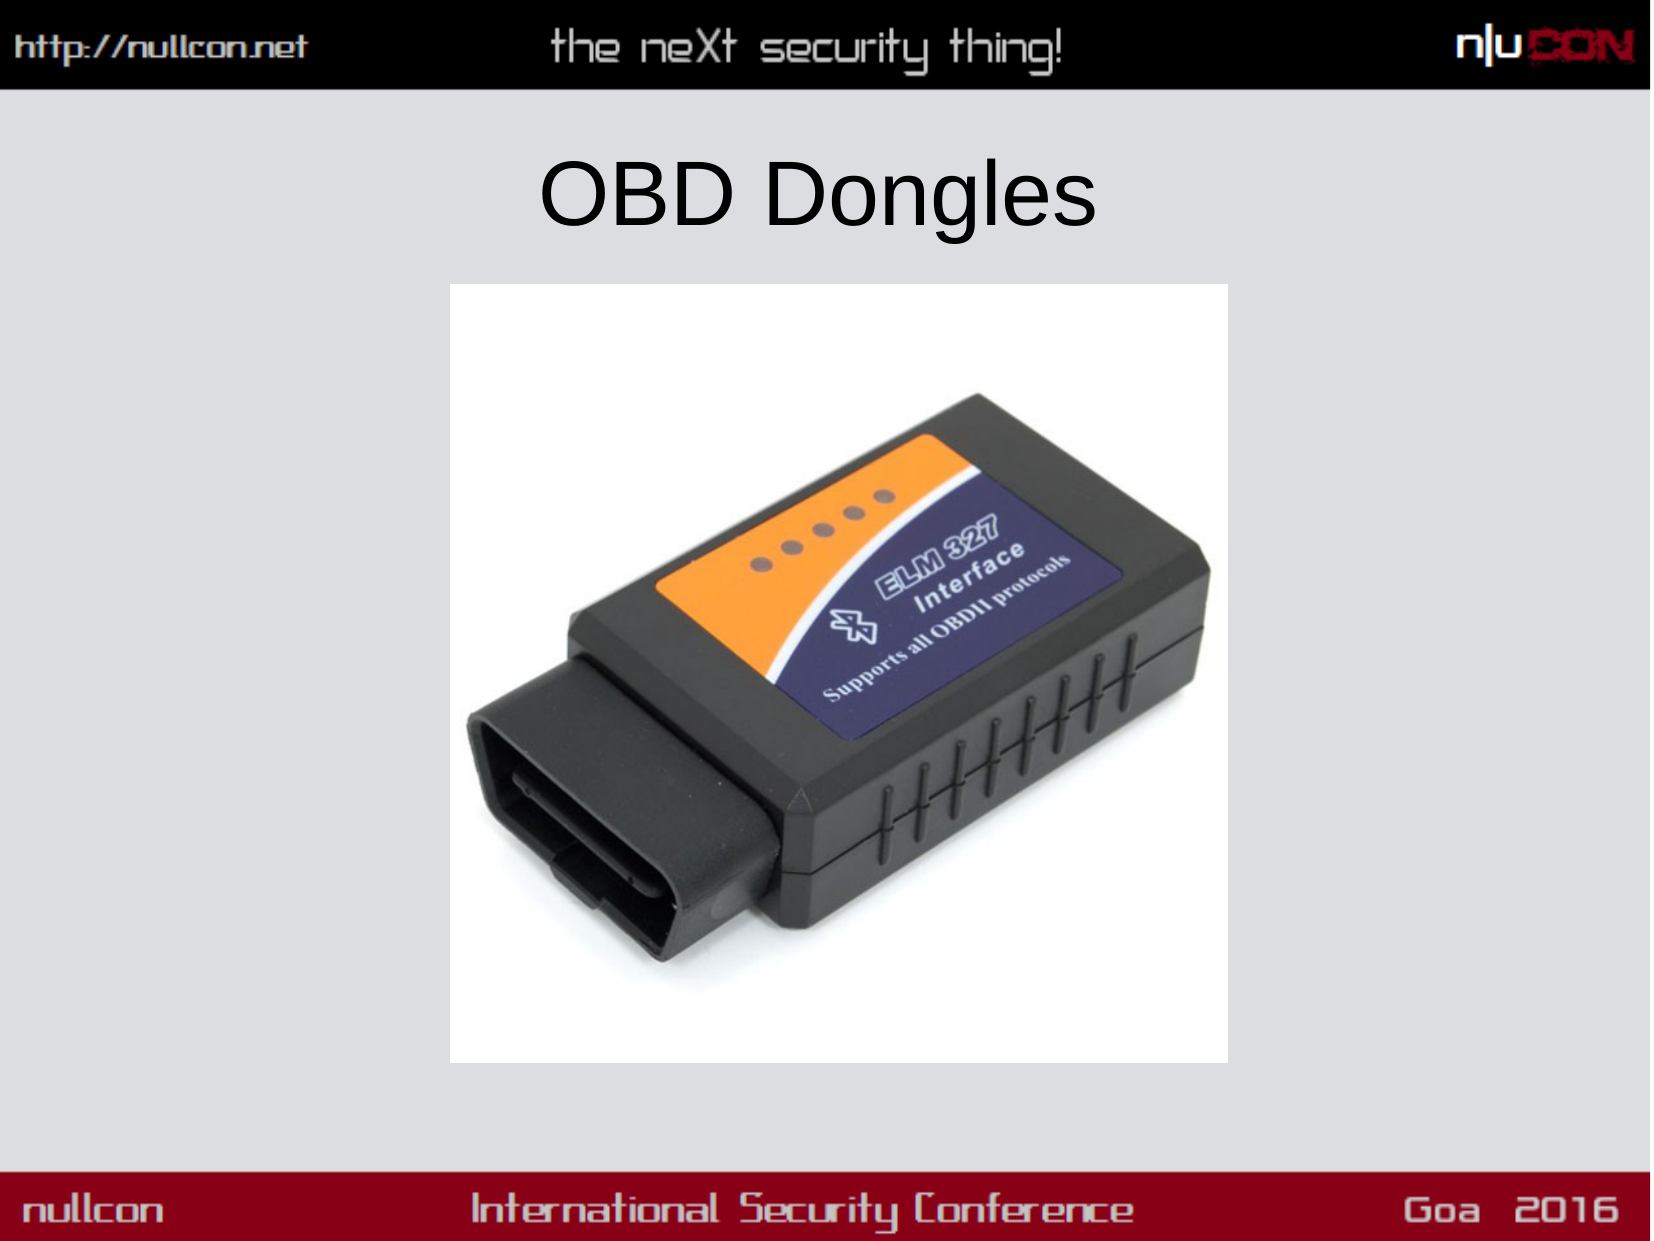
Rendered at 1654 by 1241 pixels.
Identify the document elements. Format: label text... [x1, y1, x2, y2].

picture [0, 0, 1651, 1241]
title OBD Dongles [75, 90, 1564, 298]
